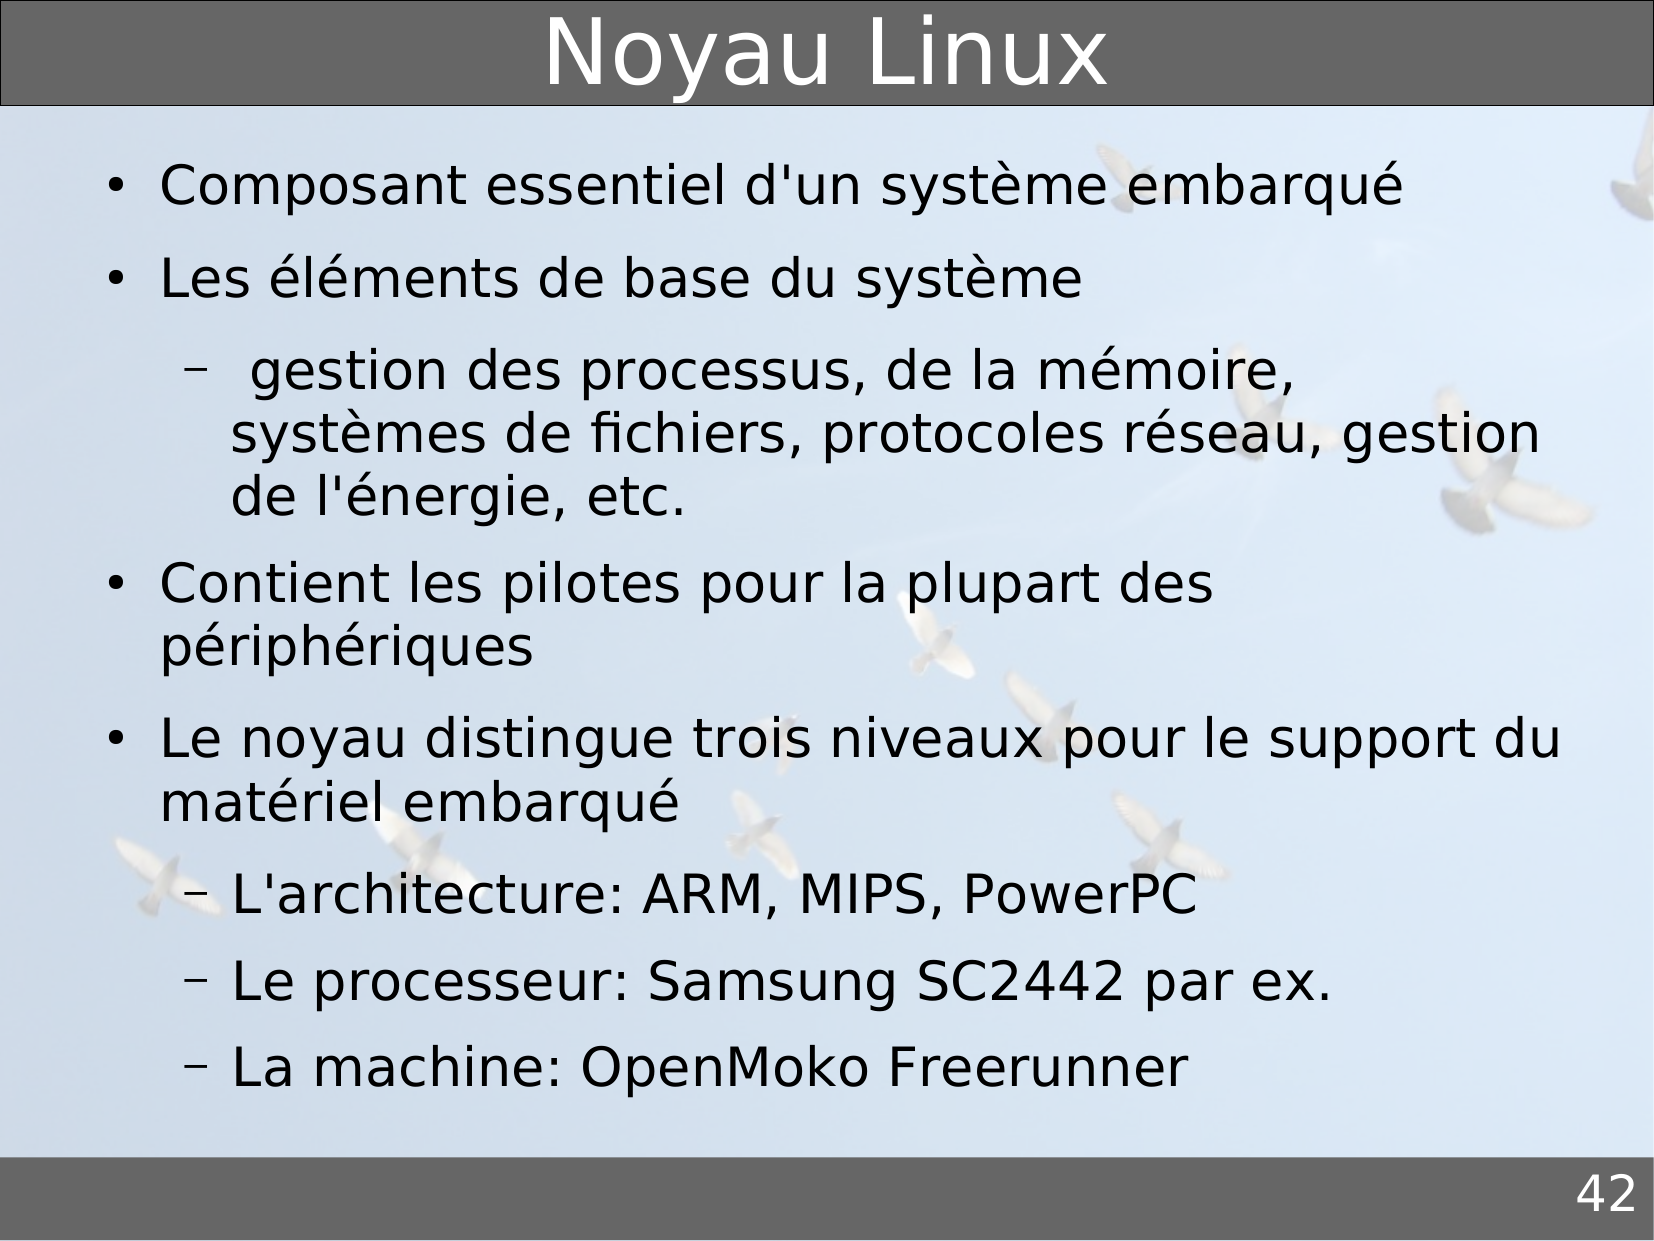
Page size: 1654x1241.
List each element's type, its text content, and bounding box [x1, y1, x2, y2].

title Noyau Linux [0, 0, 1654, 107]
list Composant essentiel d'un système embarqué Les éléments de base du système gestion des processus, de la mémoire, systèmes de fichiers, protocoles réseau, gestion de l'énergie, etc. Contient les pilotes pour la plupart des périphériques Le noyau distingue trois niveaux pour le support du matériel embarqué L'architecture: ARM, MIPS, PowerPC Le processeur: Samsung SC2442 par ex. La machine: OpenMoko Freerunner [88, 154, 1572, 1100]
